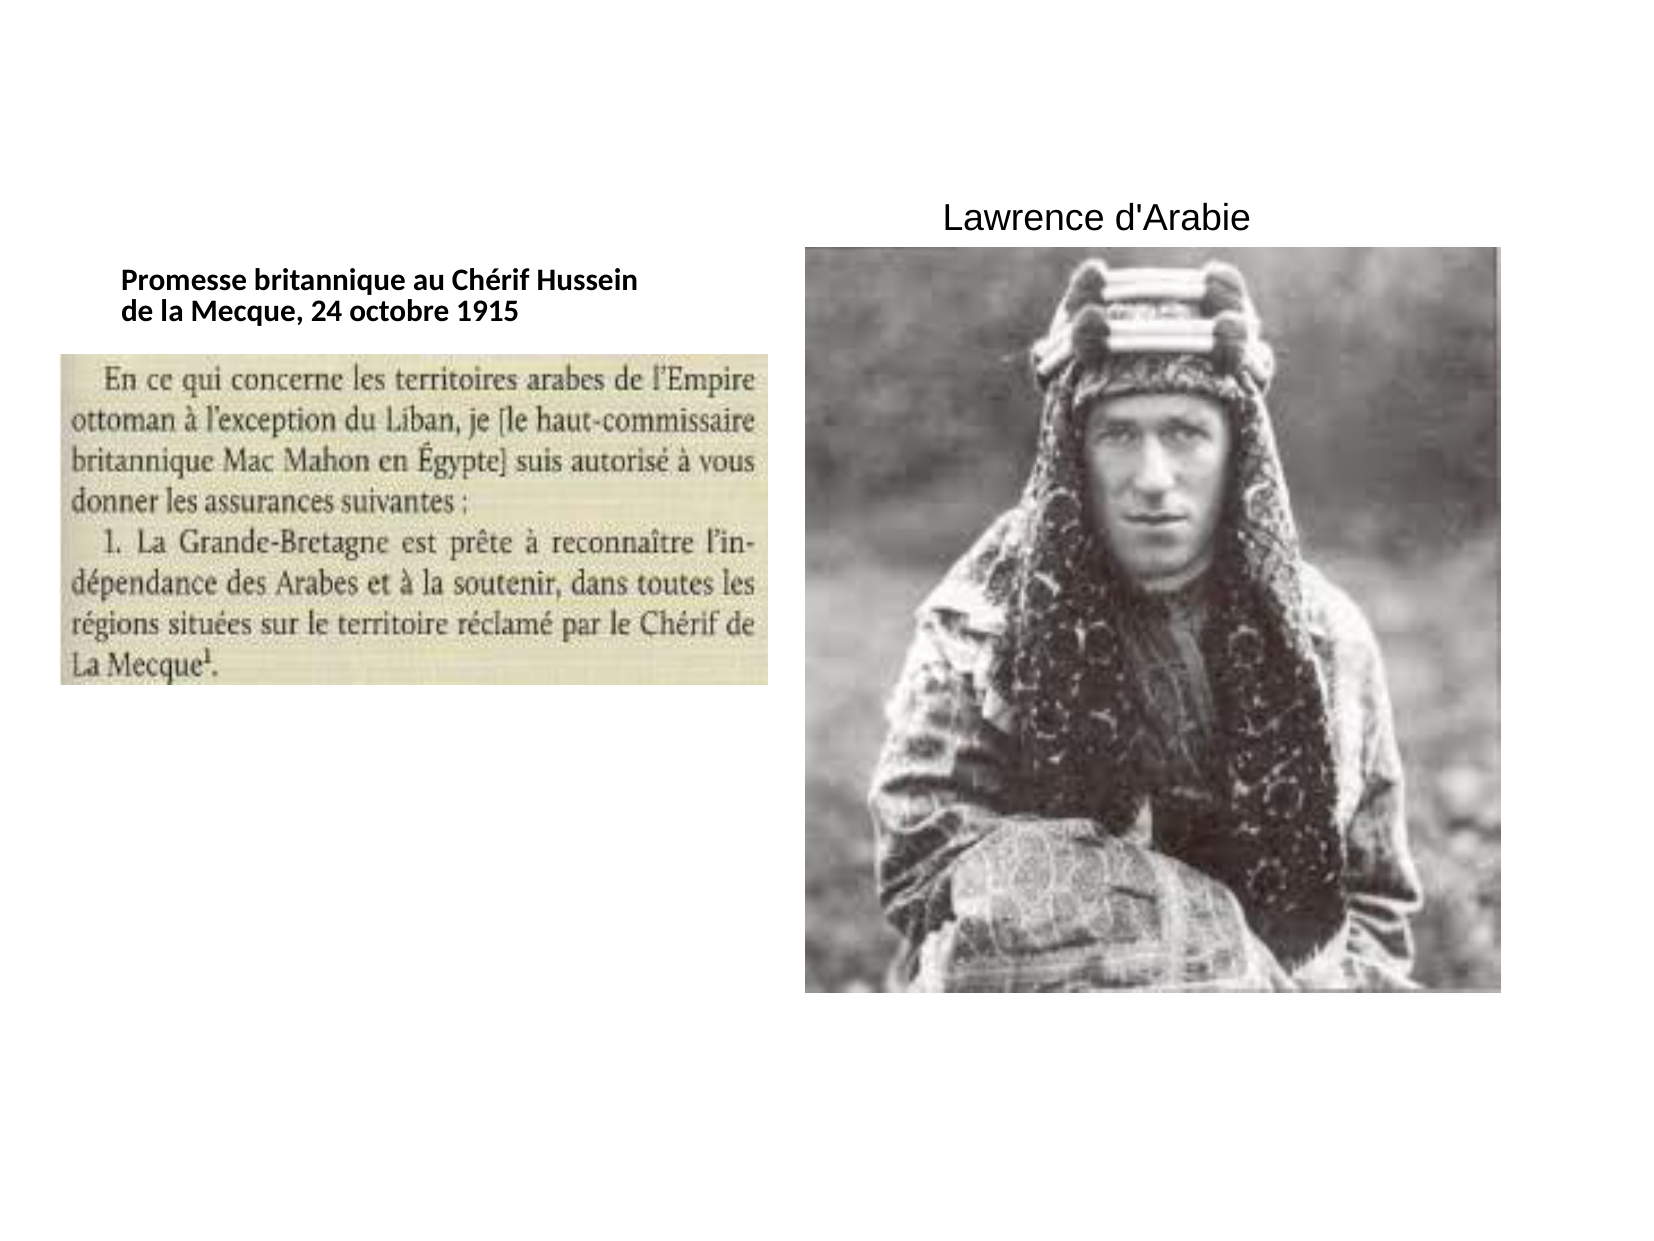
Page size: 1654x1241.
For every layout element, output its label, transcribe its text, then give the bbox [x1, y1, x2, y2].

text_box Lawrence d'Arabie [927, 188, 1276, 246]
text_box Promesse britannique au Chérif Hussein de la Mecque, 24 octobre 1915 [106, 259, 745, 351]
picture [805, 247, 1501, 993]
picture [59, 354, 768, 686]
